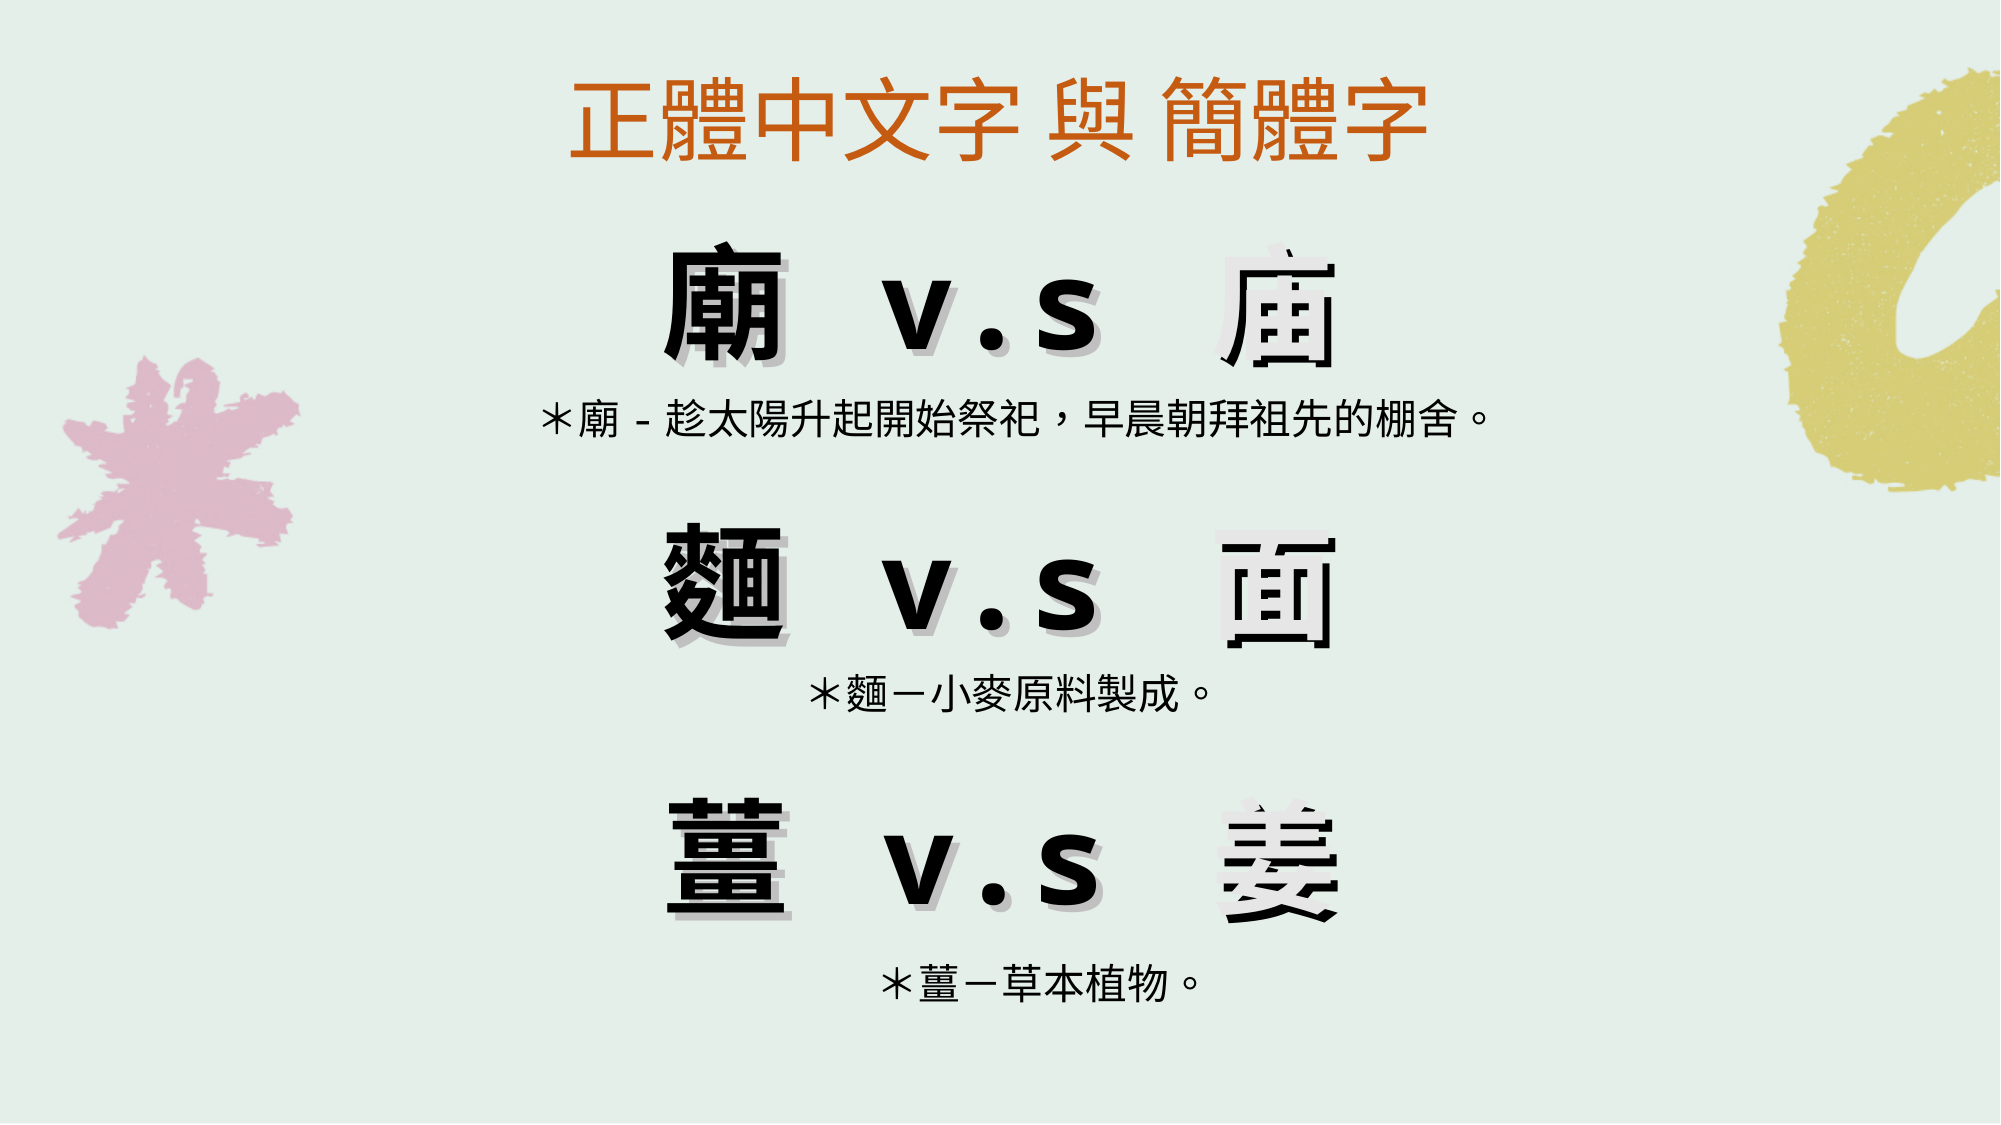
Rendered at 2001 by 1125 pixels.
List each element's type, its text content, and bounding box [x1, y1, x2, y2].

picture [0, 0, 2000, 1125]
text_box 廟 v.s 庙 [637, 233, 1359, 372]
title 正體中文字 與 簡體字 [506, 16, 1493, 234]
text_box ＊麵－小麥原料製成。 [429, 647, 1567, 745]
text_box ＊廟-趁太陽升起開始祭祀，早晨朝拜祖先的棚舍。 [434, 372, 1572, 470]
text_box 薑 v.s 姜 [639, 789, 1361, 937]
text_box 麵 v.s 面 [637, 514, 1359, 647]
text_box ＊薑－草本植物。 [459, 937, 1597, 1035]
